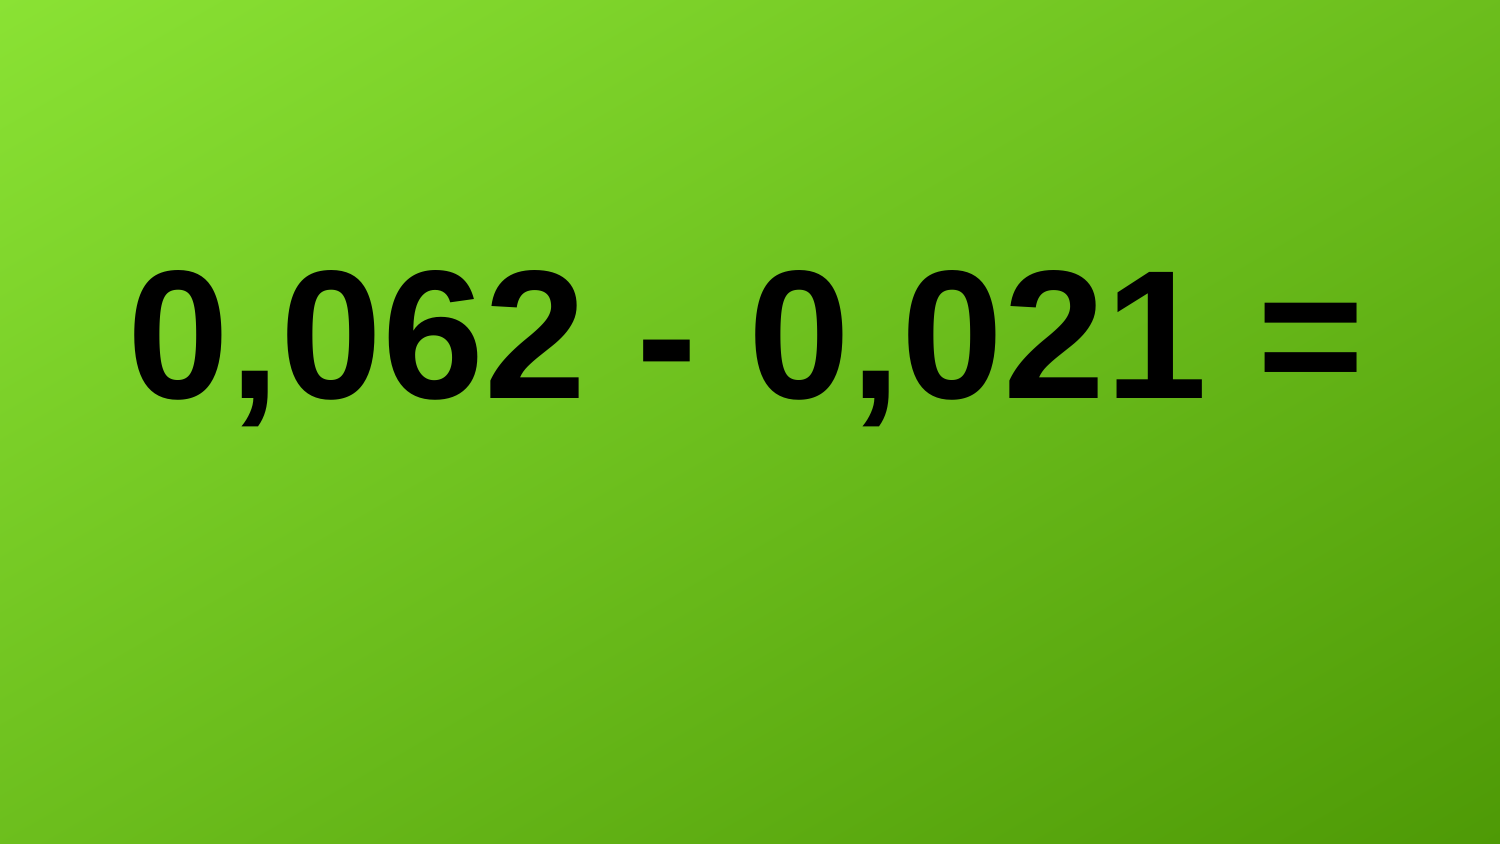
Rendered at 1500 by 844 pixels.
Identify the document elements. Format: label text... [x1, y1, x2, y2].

title 0,062 - 0,021 = [112, 259, 1388, 450]
